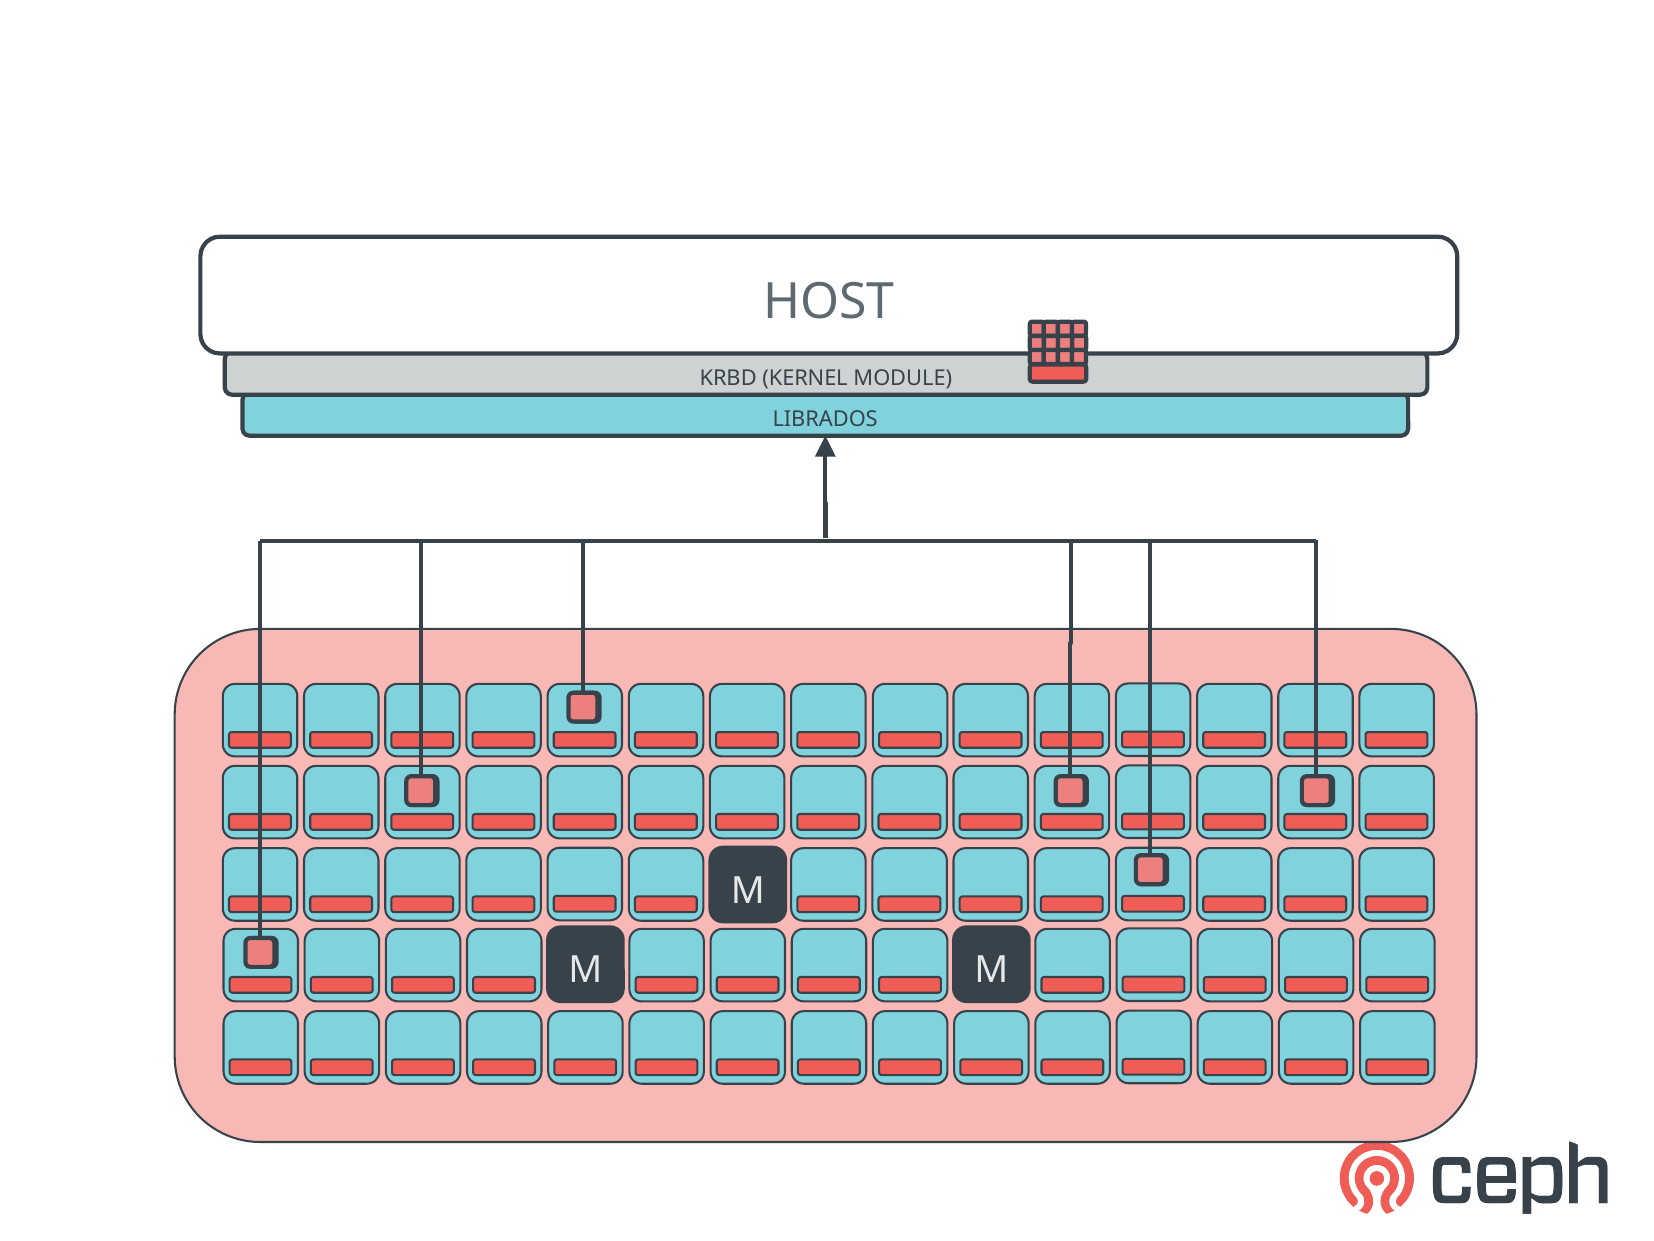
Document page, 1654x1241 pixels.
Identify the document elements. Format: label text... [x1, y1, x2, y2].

text_box M [548, 927, 623, 1001]
text_box M [954, 927, 1029, 1001]
text_box [1029, 321, 1087, 382]
text_box [174, 628, 1477, 1143]
picture [1293, 1095, 1654, 1241]
text_box HOST [200, 236, 1458, 354]
text_box LIBRADOS [242, 395, 1409, 436]
text_box M [710, 847, 786, 922]
text_box KRBD (KERNEL MODULE) [224, 354, 1428, 395]
